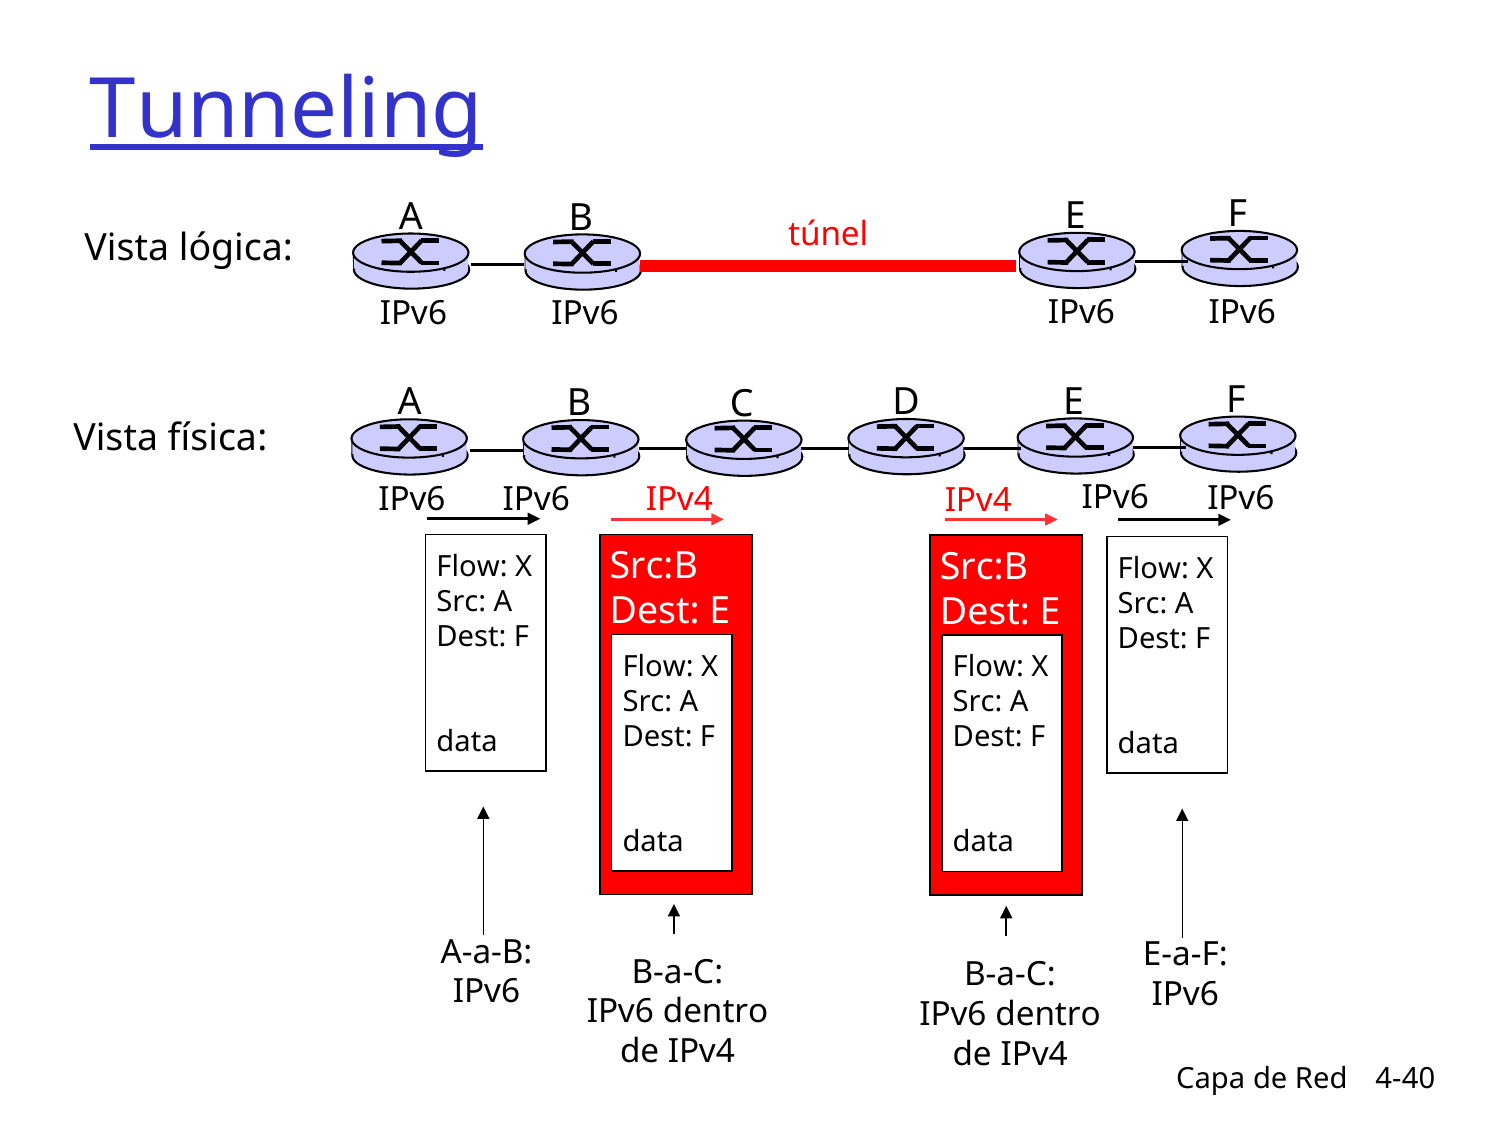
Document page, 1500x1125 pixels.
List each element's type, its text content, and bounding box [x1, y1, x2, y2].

text_box IPv4 [930, 470, 1027, 526]
text_box IPv6 [1033, 282, 1130, 338]
text_box F [1211, 367, 1261, 428]
text_box [1181, 232, 1298, 282]
text_box [351, 421, 468, 468]
text_box [930, 535, 1082, 896]
text_box C [715, 371, 769, 432]
text_box A [384, 184, 438, 245]
text_box D [877, 369, 935, 430]
text_box Flow: X Src: A Dest: F data [421, 539, 548, 766]
text_box Flow: X Src: A Dest: F data [1103, 541, 1229, 768]
text_box IPv6 [536, 283, 634, 339]
text_box túnel [773, 204, 884, 261]
text_box [523, 422, 640, 476]
text_box [848, 421, 965, 475]
text_box E-a-F: IPv6 [1128, 924, 1243, 1020]
text_box [524, 236, 1015, 283]
text_box A [382, 369, 437, 431]
text_box [686, 422, 803, 476]
text_box Src:B Dest: E [925, 534, 1076, 640]
text_box [1180, 418, 1297, 468]
text_box [1017, 420, 1134, 474]
text_box [425, 534, 547, 539]
text_box IPv4 [631, 521, 711, 526]
text_box [1106, 536, 1228, 541]
text_box [1019, 234, 1136, 282]
text_box A-a-B: IPv6 [425, 922, 548, 1018]
text_box Src:B Dest: E [594, 533, 746, 640]
text_box IPv6 [487, 520, 527, 525]
text_box IPv6 [487, 469, 585, 525]
text_box F [1212, 181, 1262, 242]
text_box Flow: X Src: A Dest: F data [937, 640, 1064, 866]
text_box B [552, 370, 607, 431]
text_box IPv6 [1066, 467, 1164, 524]
text_box B [553, 184, 608, 246]
text_box [353, 235, 470, 283]
text_box E [1050, 183, 1101, 244]
title Tunneling [75, 15, 1463, 196]
text_box Vista lógica: [69, 215, 308, 277]
text_box [425, 766, 547, 772]
text_box IPv6 [1193, 282, 1291, 339]
text_box [1106, 768, 1228, 774]
text_box Flow: X Src: A Dest: F data [607, 640, 734, 865]
text_box IPv6 [363, 468, 461, 525]
text_box IPv6 [365, 283, 462, 339]
text_box [599, 534, 752, 895]
text_box Vista física: [58, 404, 283, 466]
text_box B-a-C: IPv6 dentro de IPv4 [904, 944, 1116, 1080]
text_box E [1048, 368, 1099, 430]
text_box IPv6 [1192, 468, 1290, 524]
text_box IPv4 [631, 469, 729, 526]
text_box B-a-C: IPv6 dentro de IPv4 [572, 942, 784, 1078]
